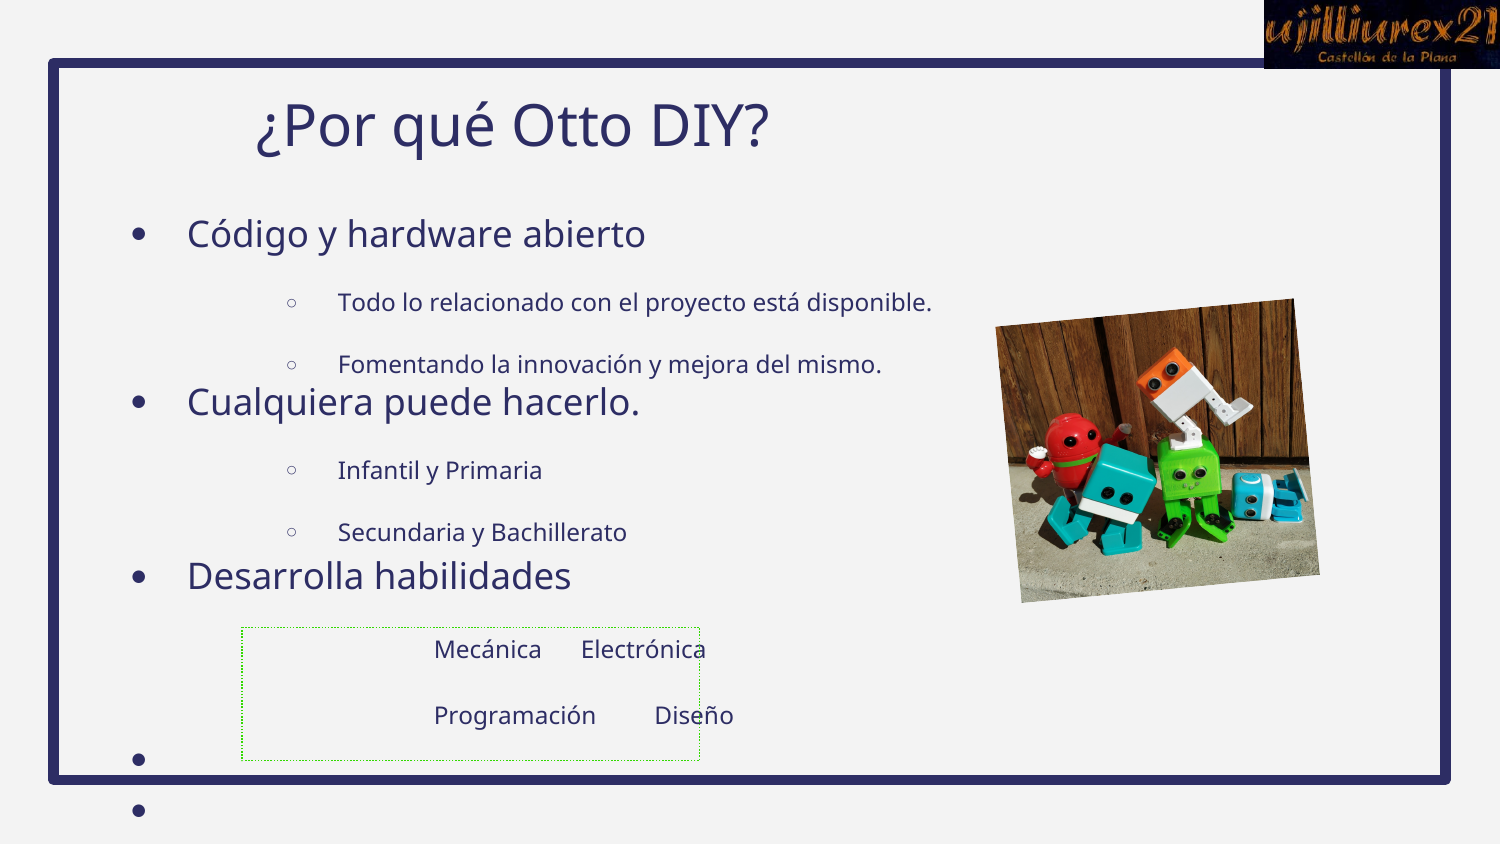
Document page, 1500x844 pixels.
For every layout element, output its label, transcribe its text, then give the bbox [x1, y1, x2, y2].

picture [995, 298, 1320, 604]
title ¿Por qué Otto DIY? [241, 72, 1419, 167]
picture [1264, 0, 1500, 69]
list Código y hardware abierto Todo lo relacionado con el proyecto está disponible. Fomentando la innovación y mejora del mismo. Cualquiera puede hacerlo. Infantil y Primaria Secundaria y Bachillerato Desarrolla habilidades Mecánica Electrónica Programación Diseño [79, 189, 1421, 750]
